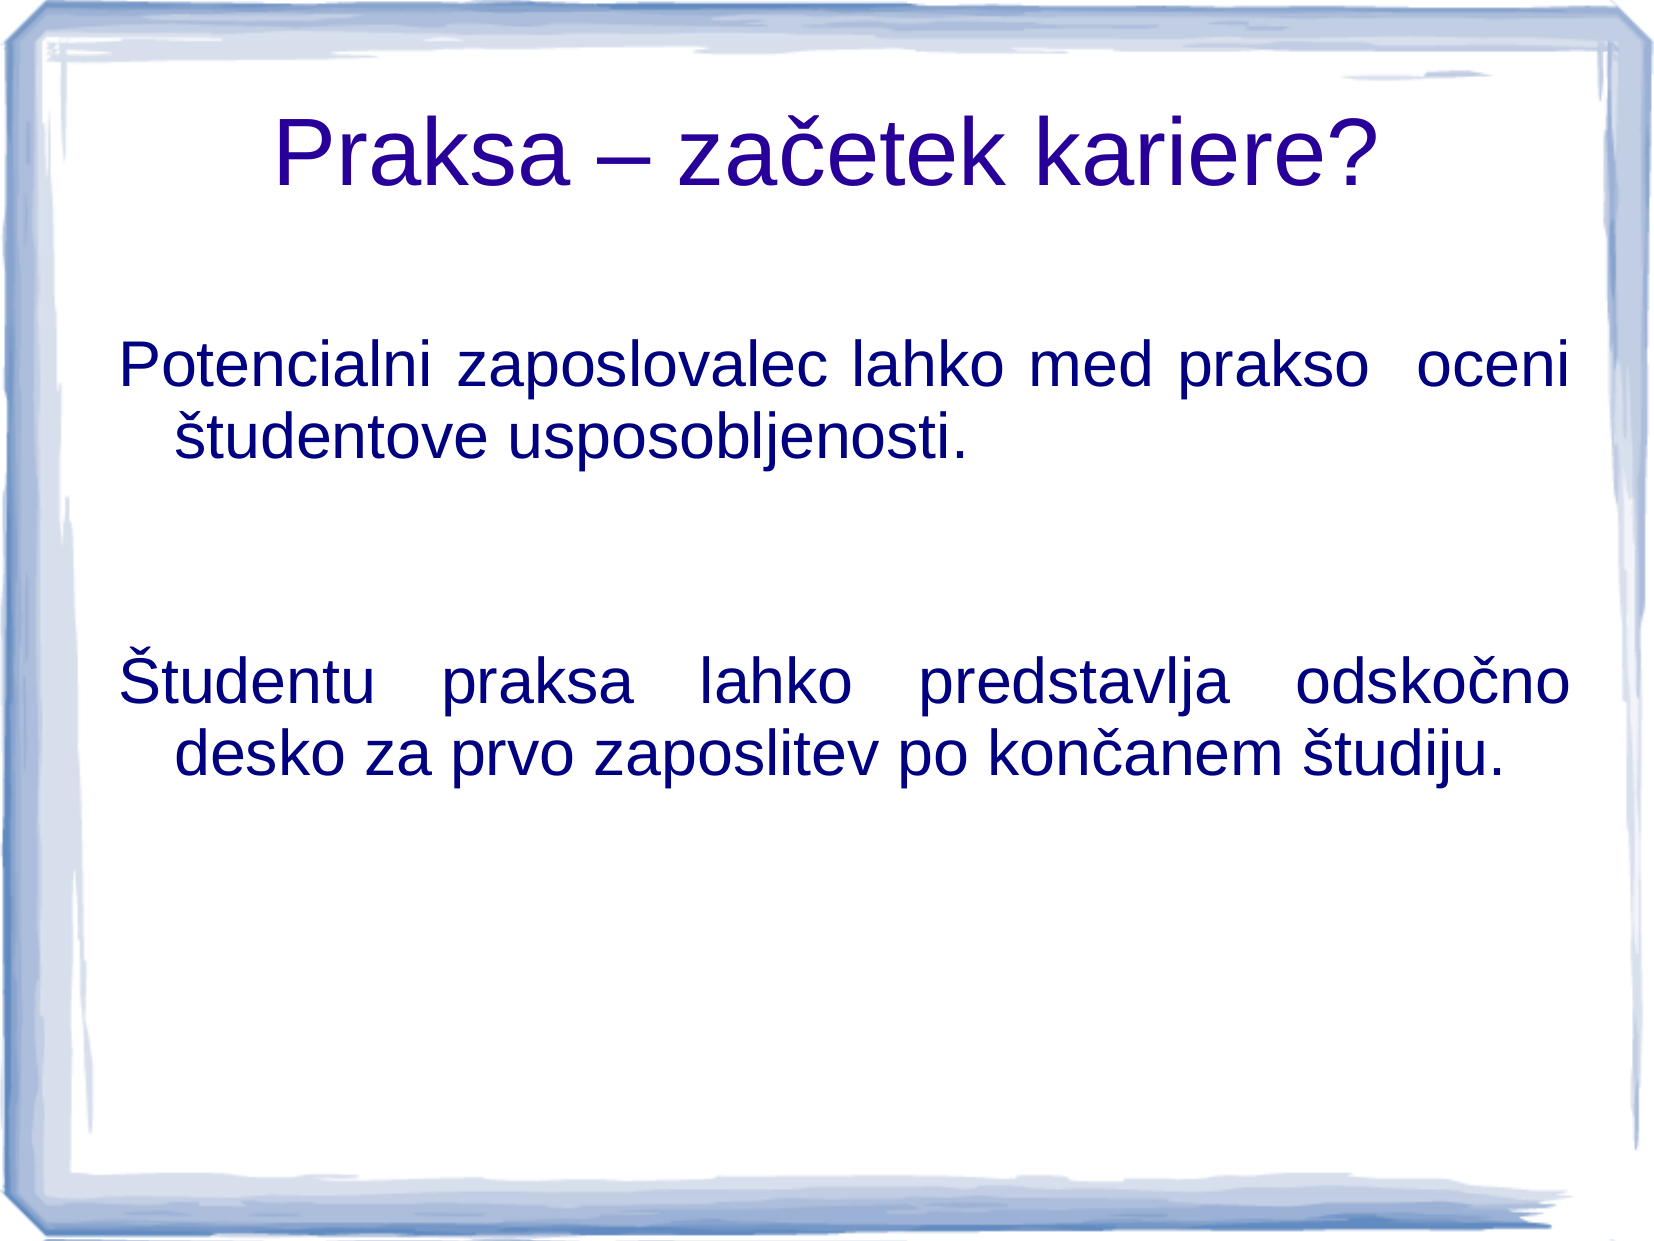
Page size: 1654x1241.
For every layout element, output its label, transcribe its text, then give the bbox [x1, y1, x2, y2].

picture [0, 0, 1654, 1241]
title Praksa – začetek kariere? [82, 49, 1571, 257]
list Potencialni zaposlovalec lahko med prakso oceni študentove usposobljenosti. Študentu praksa lahko predstavlja odskočno desko za prvo zaposlitev po končanem študiju. [118, 324, 1571, 1004]
